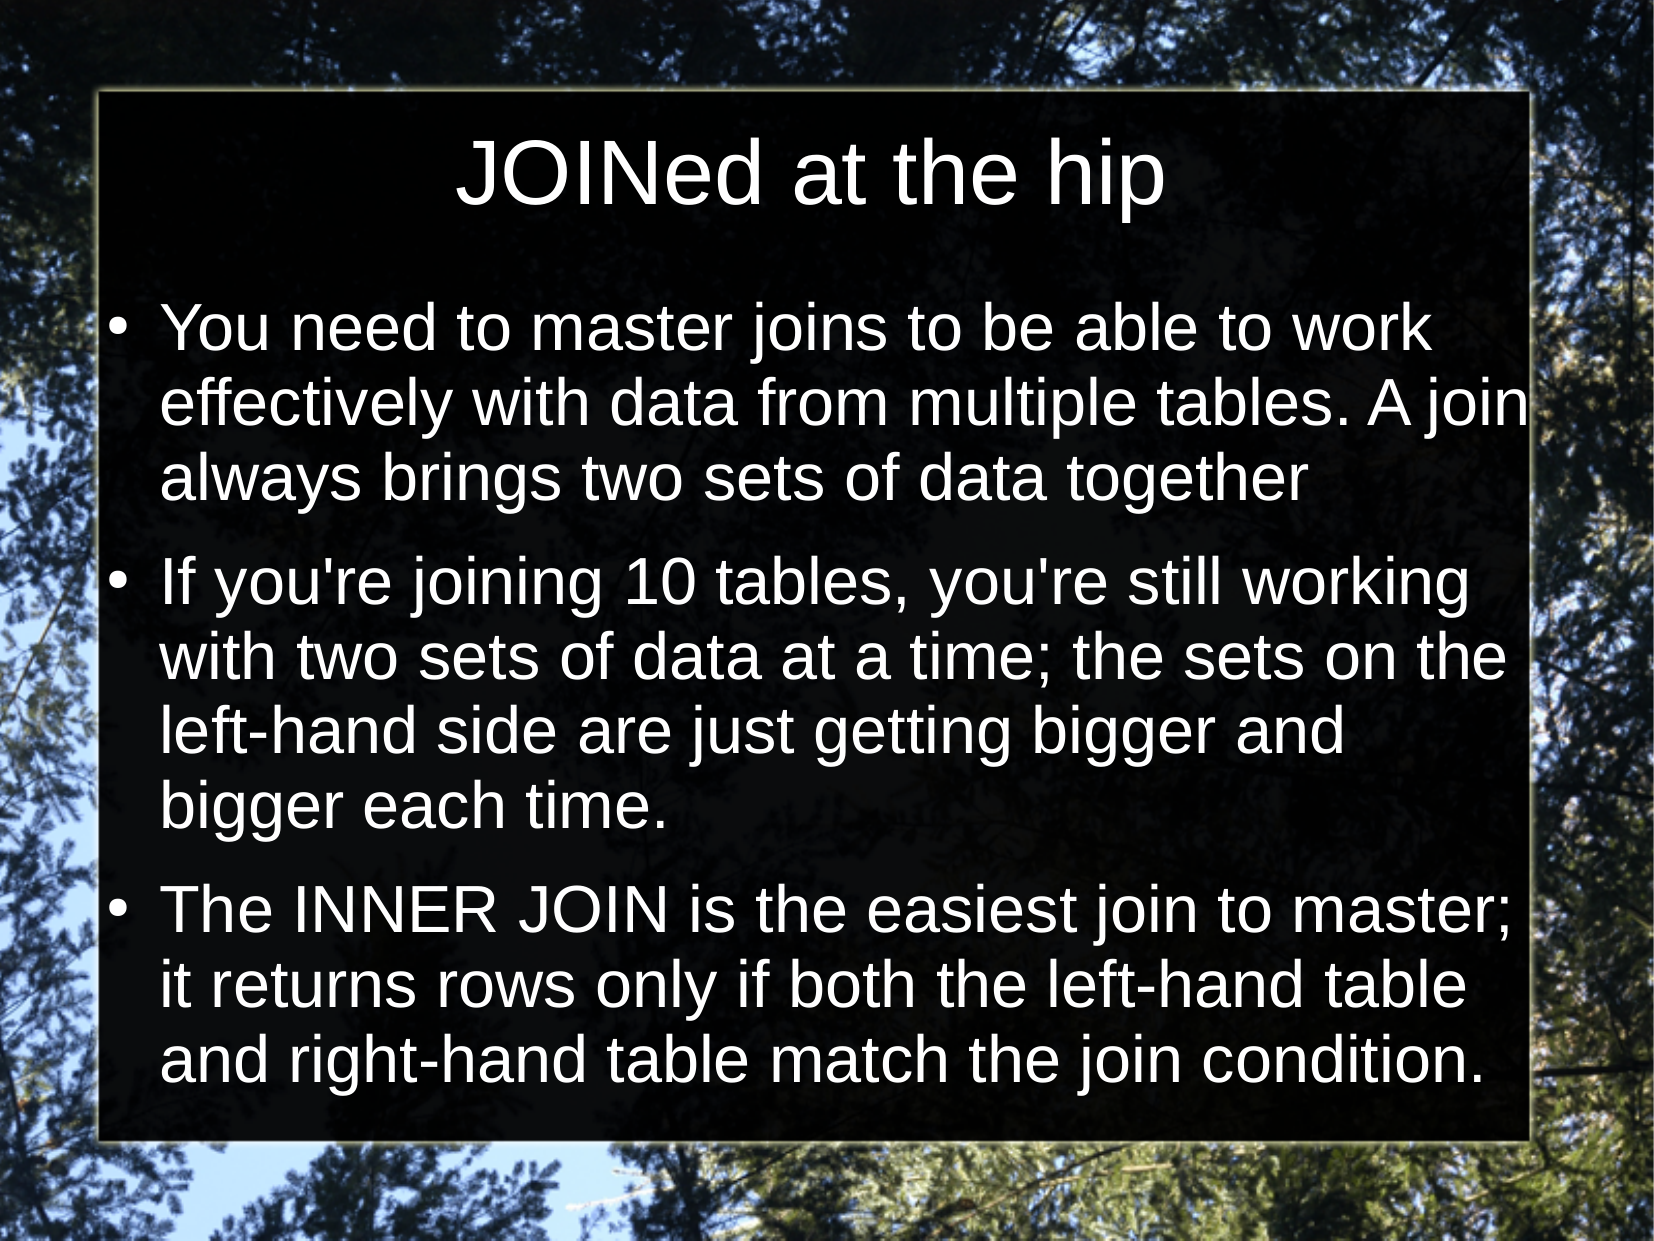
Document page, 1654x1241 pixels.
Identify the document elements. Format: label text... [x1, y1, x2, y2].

title JOINed at the hip [88, 95, 1536, 250]
picture [0, 0, 1654, 1241]
list You need to master joins to be able to work effectively with data from multiple tables. A join always brings two sets of data together If you're joining 10 tables, you're still working with two sets of data at a time; the sets on the left-hand side are just getting bigger and bigger each time. The INNER JOIN is the easiest join to master; it returns rows only if both the left-hand table and right-hand table match the join condition. [88, 290, 1536, 1097]
